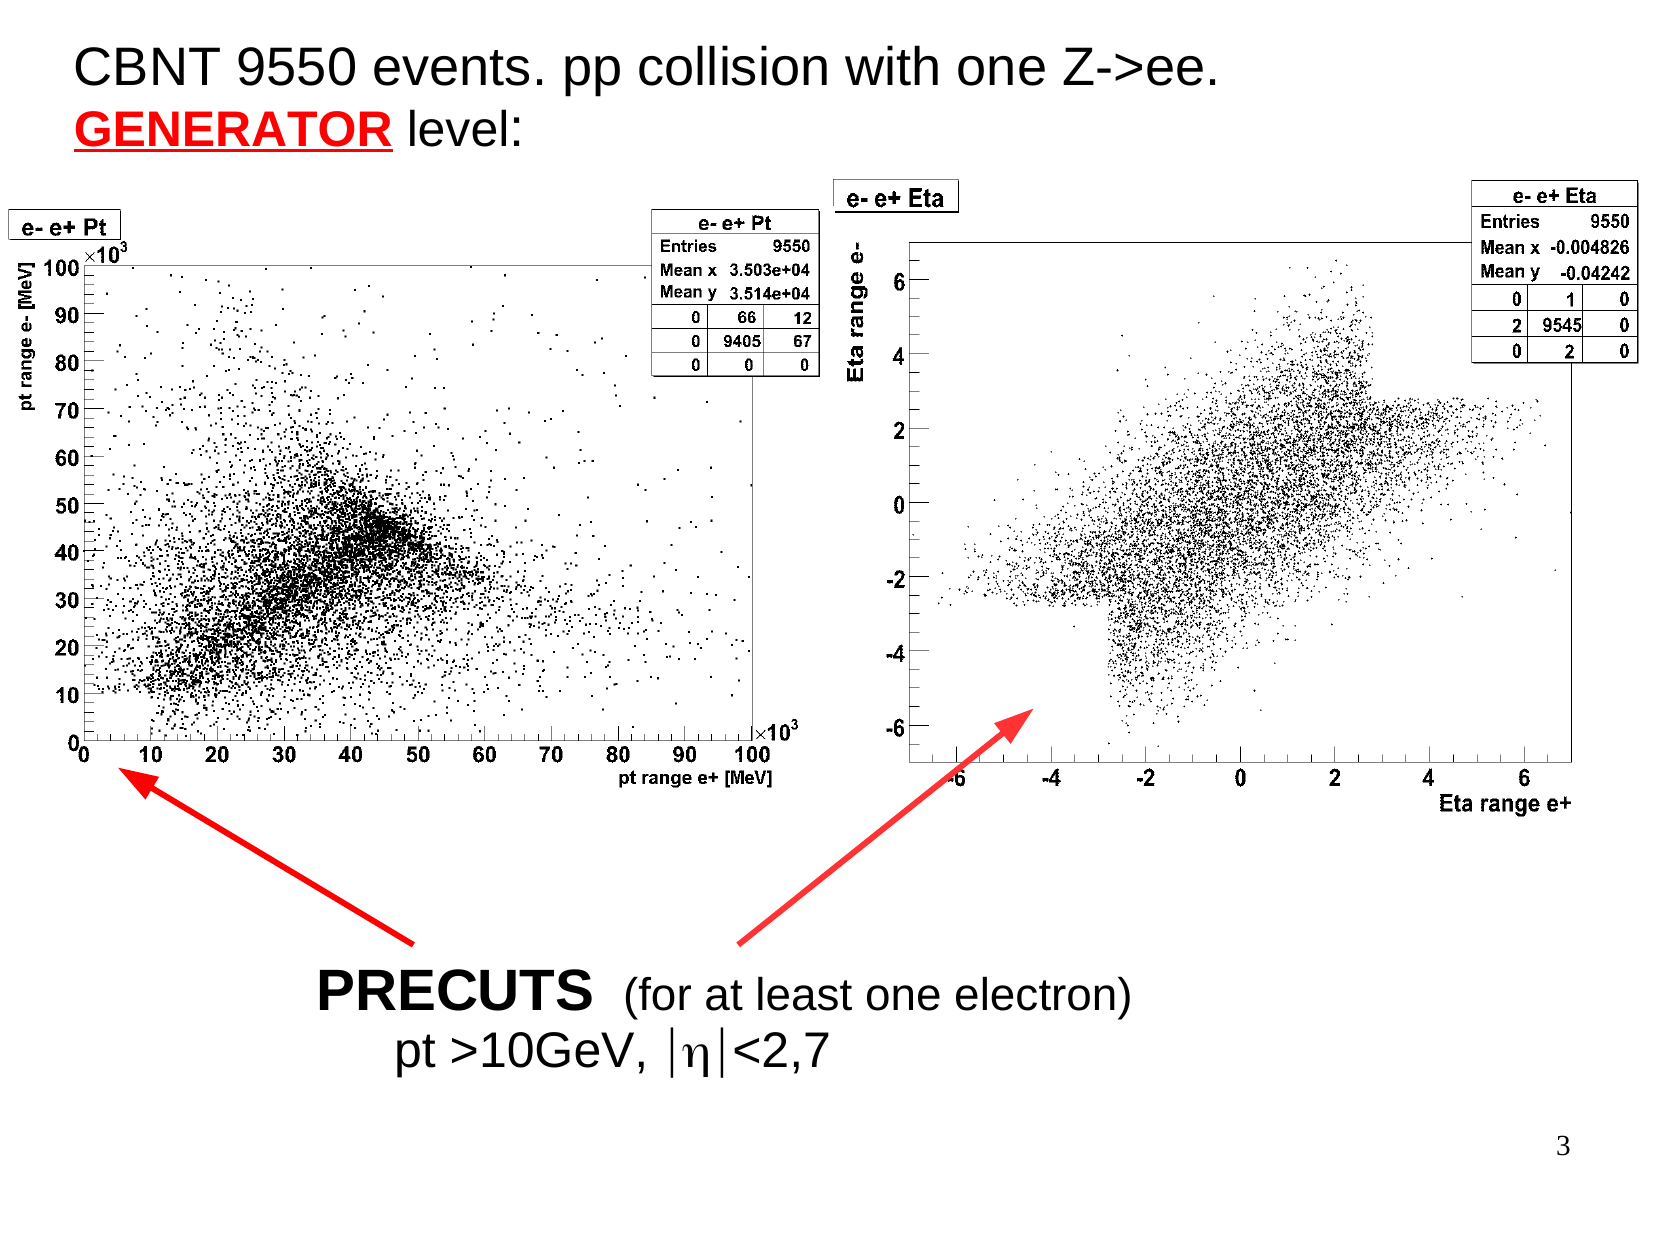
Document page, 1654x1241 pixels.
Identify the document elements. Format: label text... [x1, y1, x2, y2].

picture [0, 177, 1654, 827]
text_box PRECUTS (for at least one electron) pt >10GeV, |h|<2,7 [59, 949, 1300, 1093]
text_box CBNT 9550 events. pp collision with one Z->ee. GENERATOR level: [59, 29, 1536, 206]
